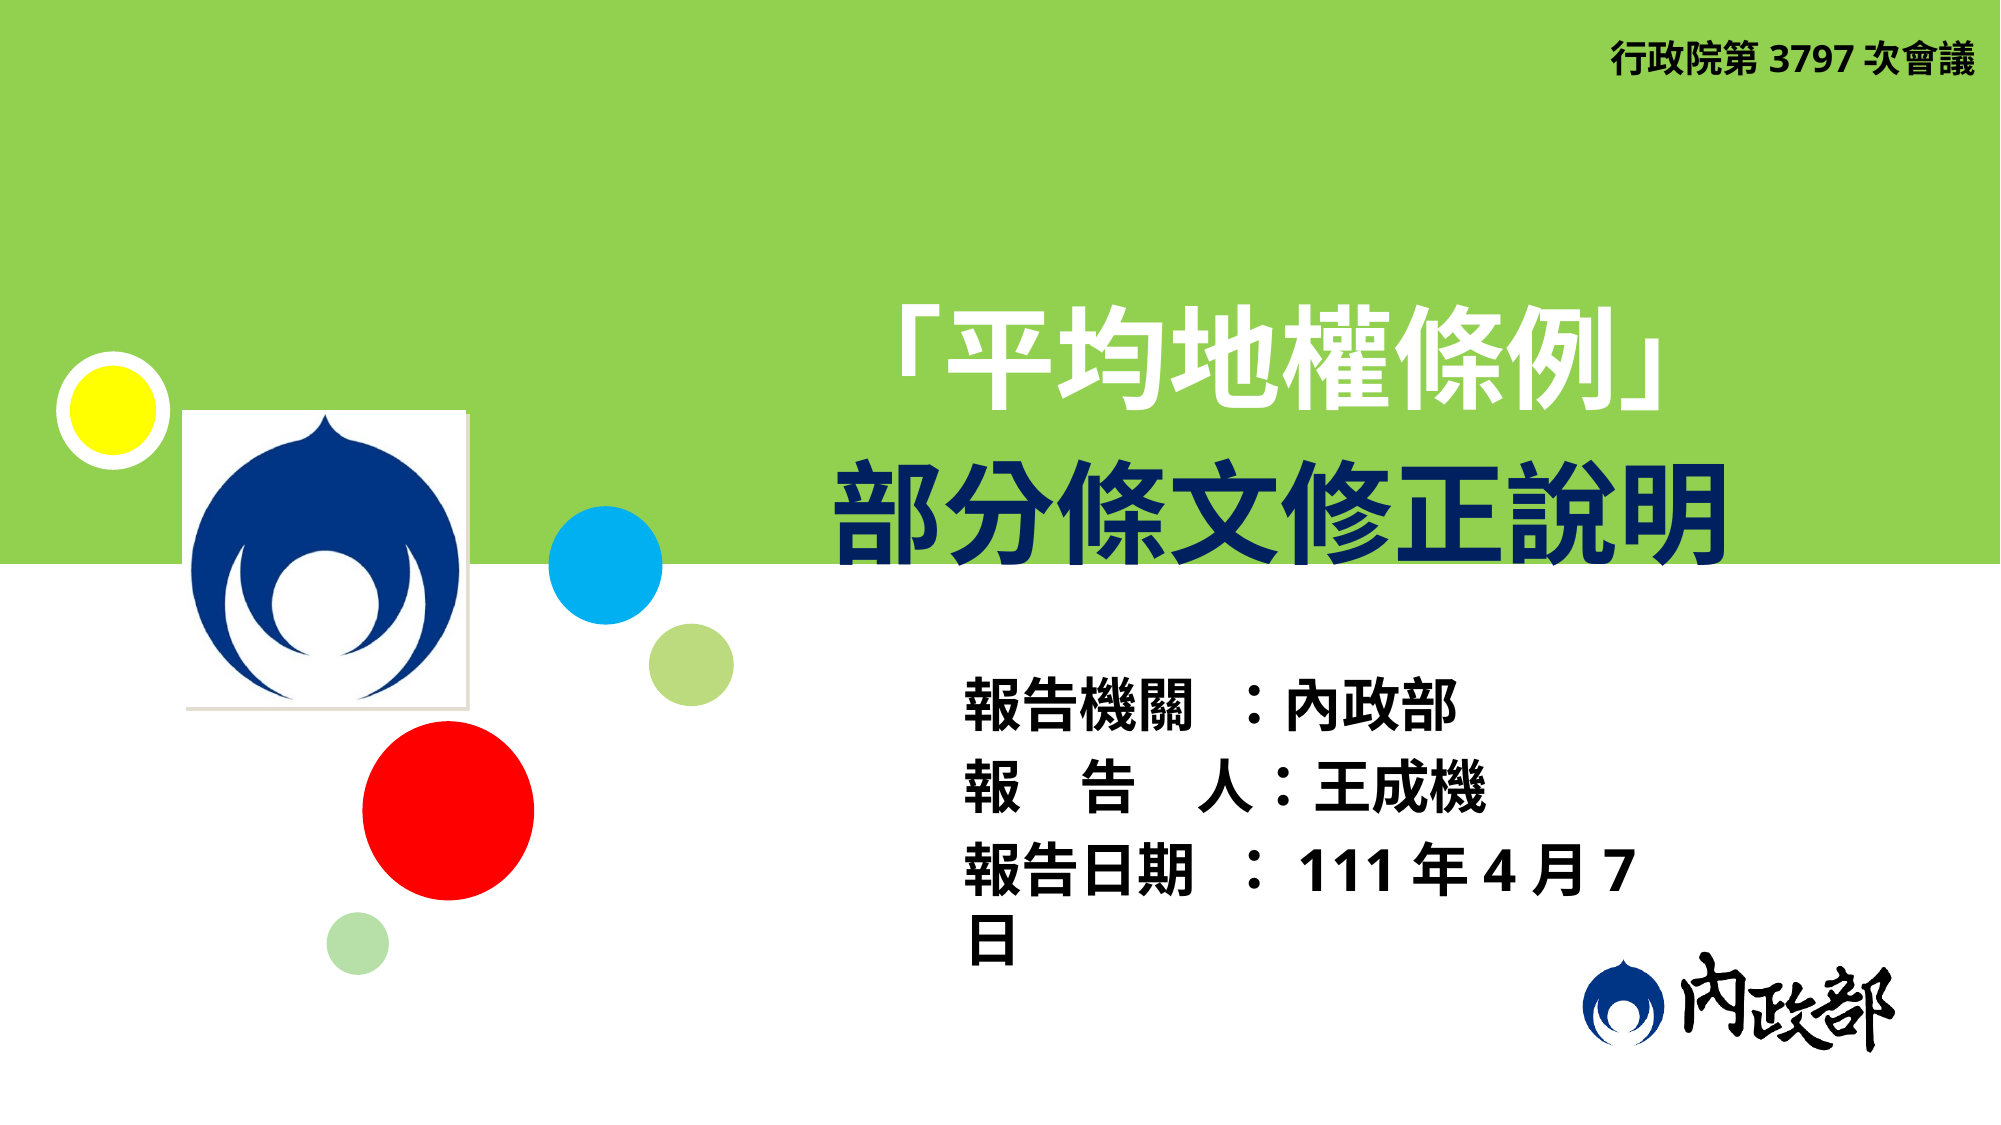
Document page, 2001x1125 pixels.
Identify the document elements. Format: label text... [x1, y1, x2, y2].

picture [182, 410, 466, 707]
text_box 報告機關 ：內政部 報 告 人：王成機 報告日期 ：111年4月7日 [948, 660, 1671, 981]
picture [1576, 944, 1901, 1067]
text_box 「平均地權條例」 部分條文修正說明 [660, 274, 1901, 586]
text_box 行政院第3797次會議 [1595, 27, 2000, 88]
